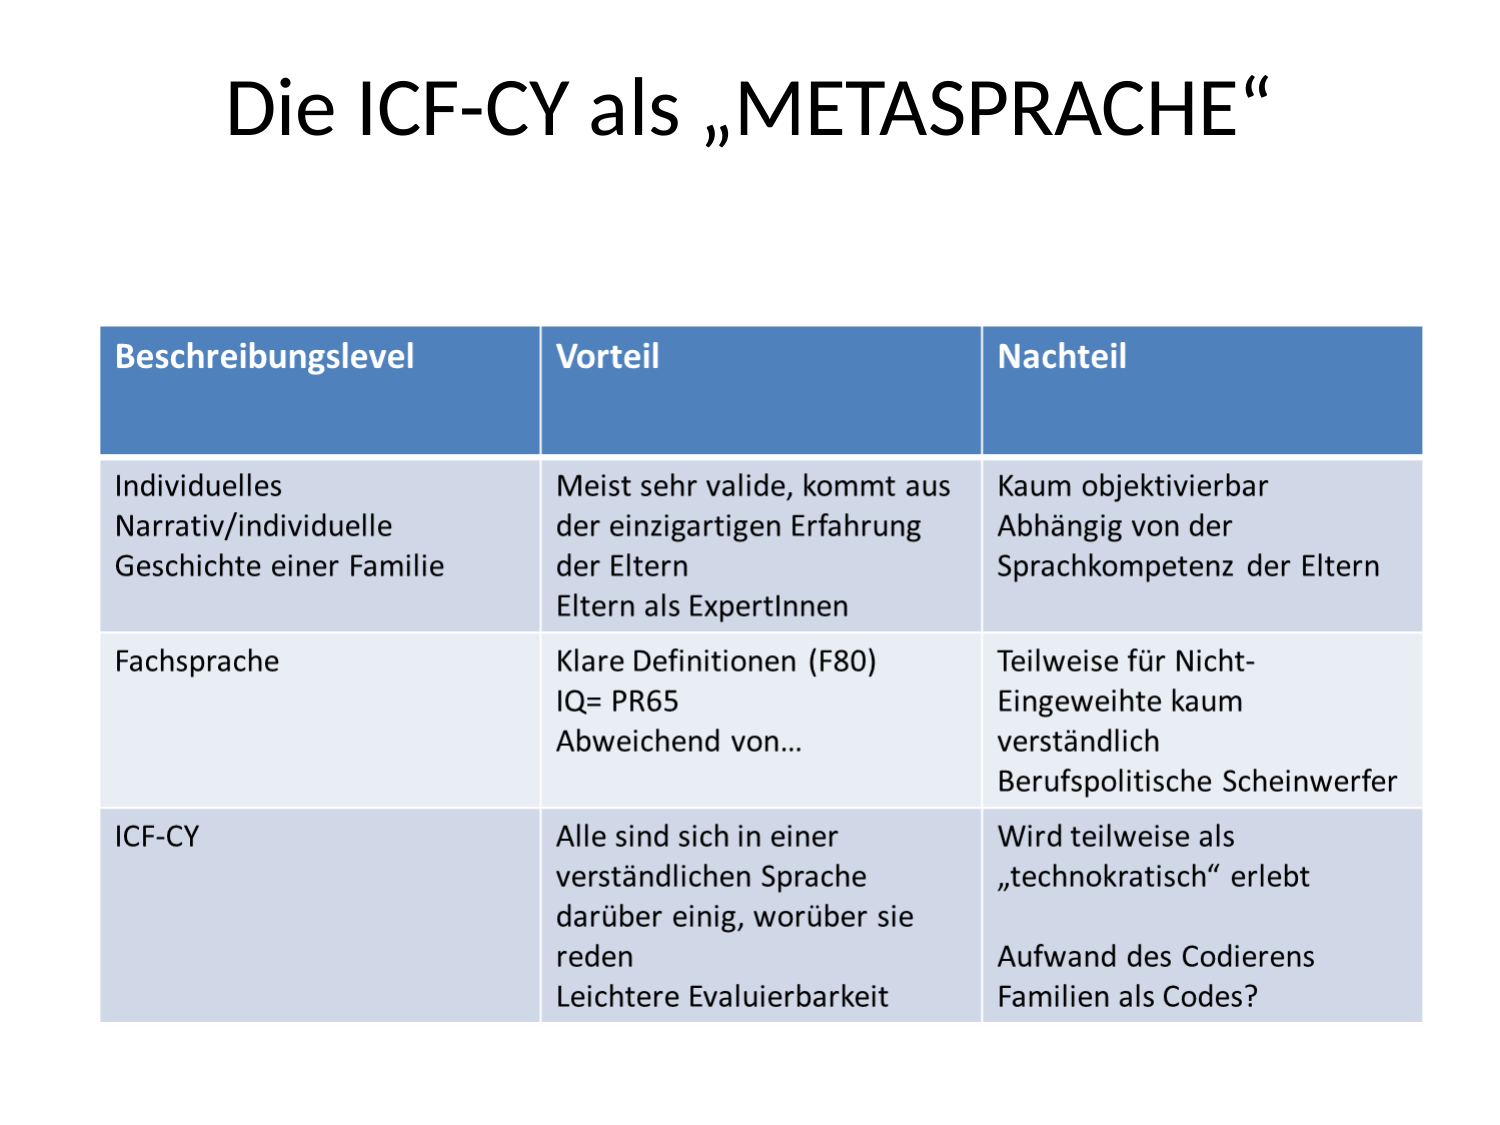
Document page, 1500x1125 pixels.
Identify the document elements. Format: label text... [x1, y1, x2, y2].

list [75, 262, 1426, 1005]
picture [99, 321, 1424, 1037]
title Die ICF-CY als „METASPRACHE“ [75, 45, 1426, 233]
